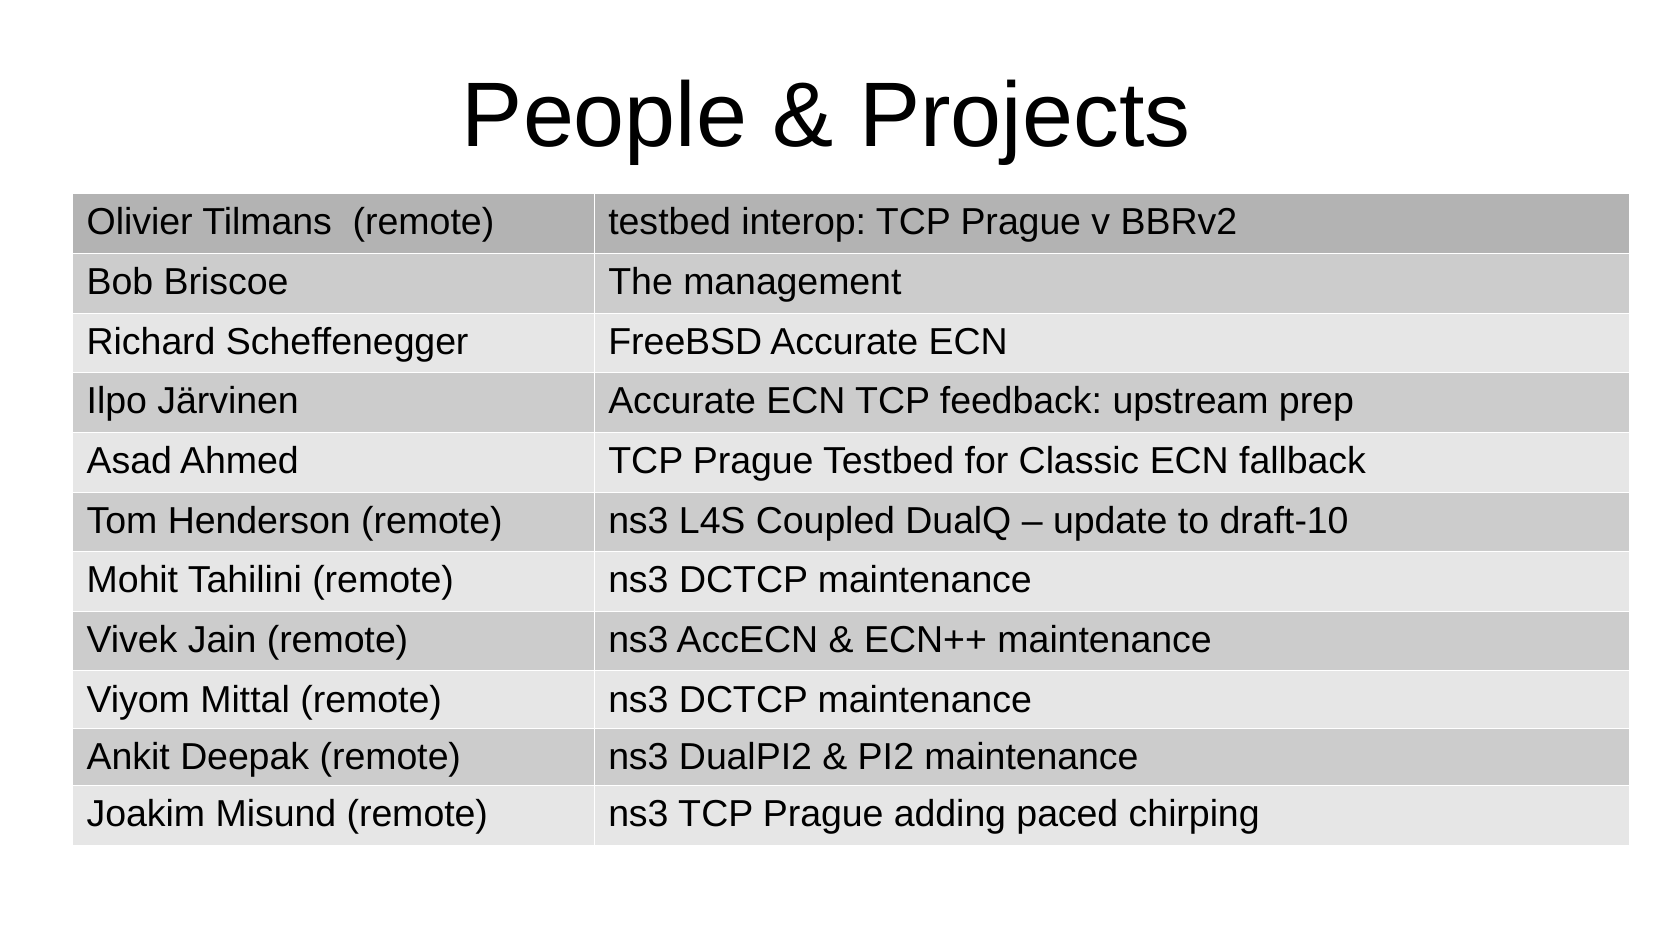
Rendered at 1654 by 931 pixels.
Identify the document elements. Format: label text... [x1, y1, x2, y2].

table_cell Vivek Jain (remote) [73, 612, 594, 670]
table_cell ns3 AccECN & ECN++ maintenance [595, 612, 1629, 670]
table_header testbed interop: TCP Prague v BBRv2 [595, 194, 1629, 253]
table_cell Joakim Misund (remote) [73, 786, 594, 845]
table_cell Ilpo Järvinen [73, 373, 594, 432]
table_cell Richard Scheffenegger [73, 314, 594, 372]
table_cell Asad Ahmed [73, 433, 594, 492]
table_cell ns3 DCTCP maintenance [595, 552, 1629, 611]
table_cell Mohit Tahilini (remote) [73, 552, 594, 611]
table_header Olivier Tilmans (remote) [73, 194, 594, 253]
title People & Projects [82, 37, 1571, 193]
table_cell Ankit Deepak (remote) [73, 729, 594, 785]
table_cell Viyom Mittal (remote) [73, 671, 594, 728]
table_cell Tom Henderson (remote) [73, 493, 594, 551]
table_cell ns3 L4S Coupled DualQ – update to draft-10 [595, 493, 1629, 551]
table_cell ns3 TCP Prague adding paced chirping [595, 786, 1629, 845]
table_cell FreeBSD Accurate ECN [595, 314, 1629, 372]
table_cell TCP Prague Testbed for Classic ECN fallback [595, 433, 1629, 492]
table_cell Bob Briscoe [73, 254, 594, 313]
table_cell ns3 DualPI2 & PI2 maintenance [595, 729, 1629, 785]
table_cell Accurate ECN TCP feedback: upstream prep [595, 373, 1629, 432]
table_cell The management [595, 254, 1629, 313]
table_cell ns3 DCTCP maintenance [595, 671, 1629, 728]
